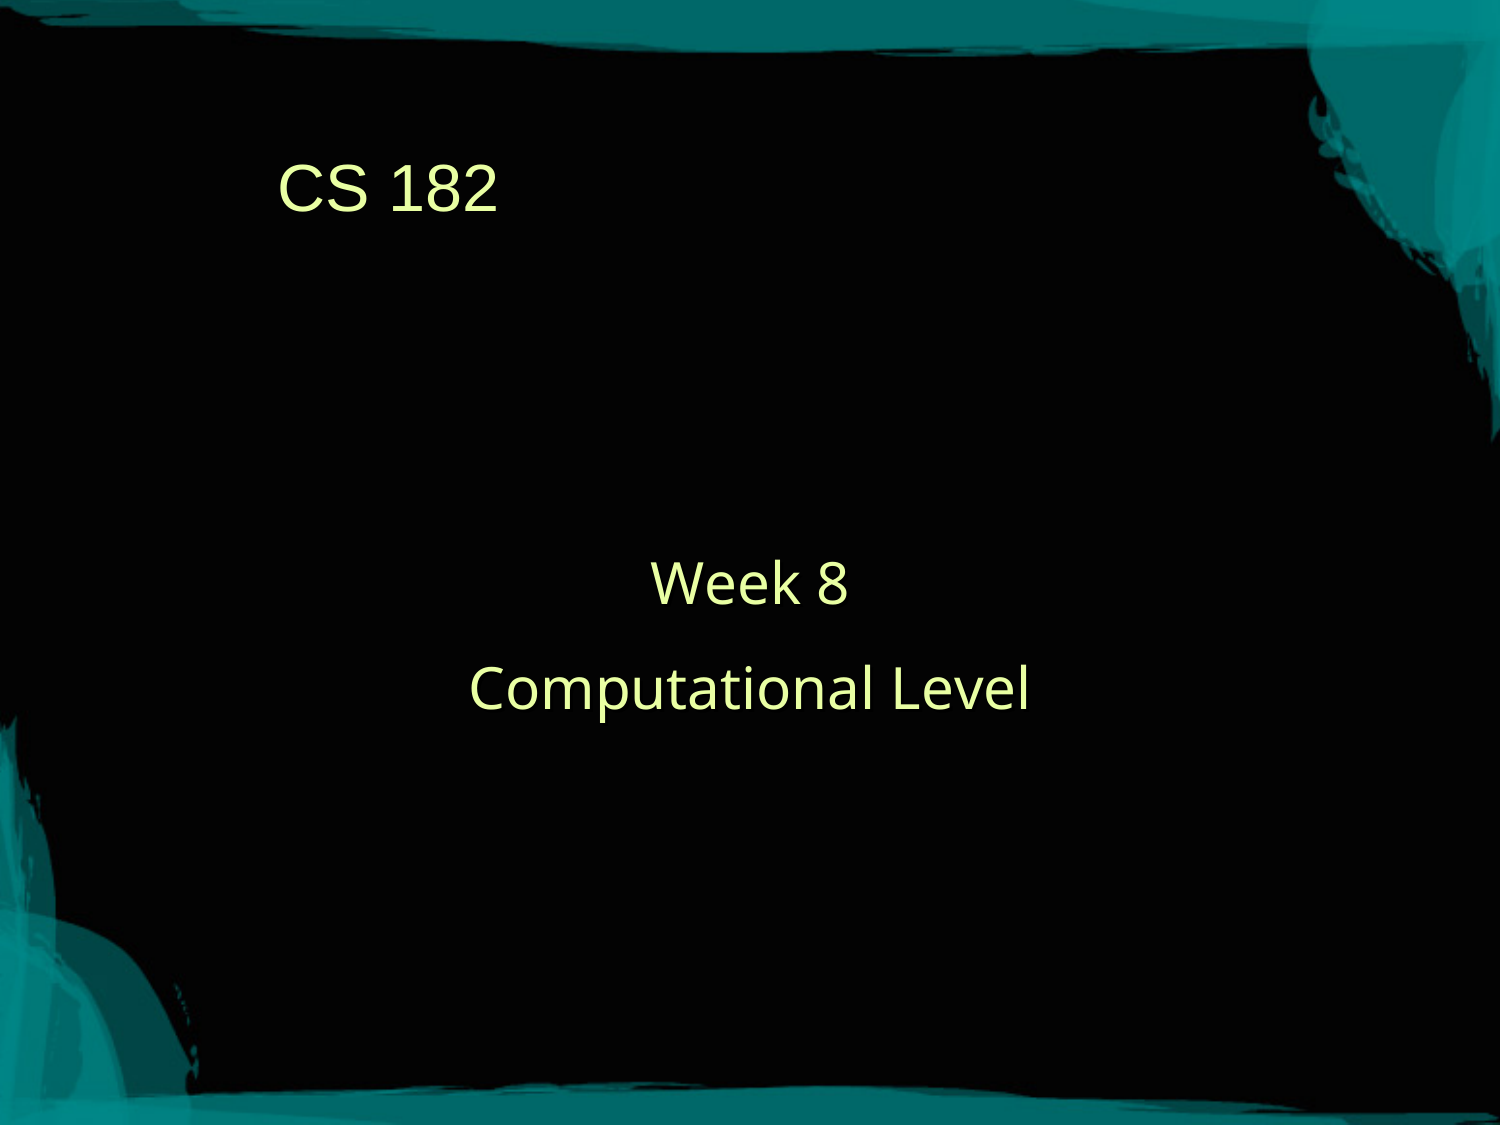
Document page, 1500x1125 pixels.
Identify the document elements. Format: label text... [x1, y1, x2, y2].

picture [0, 0, 1500, 1125]
subtitle Week 8 Computational Level [75, 270, 1425, 999]
title CS 182 [262, 0, 1263, 270]
